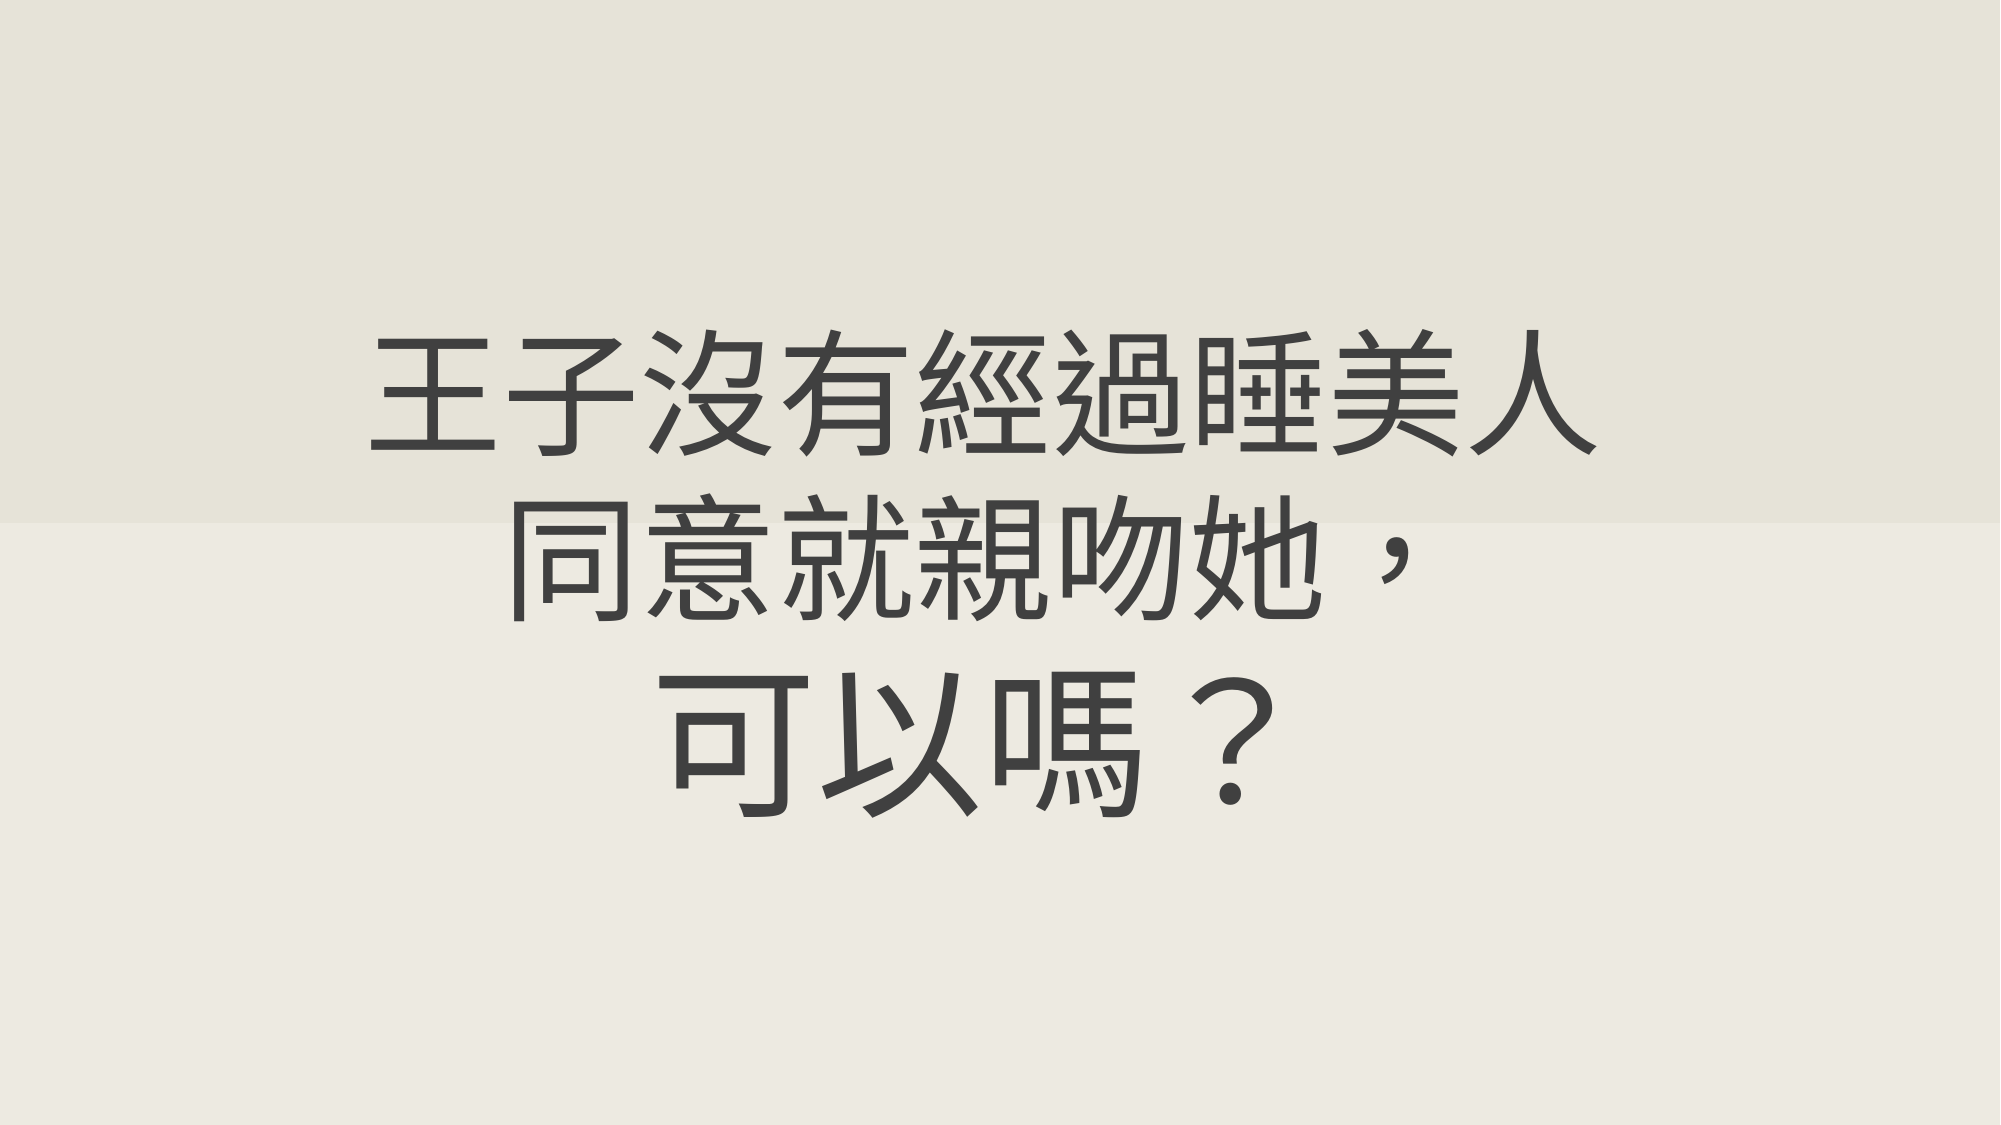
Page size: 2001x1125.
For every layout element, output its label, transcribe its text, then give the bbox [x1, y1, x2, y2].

text_box 王子沒有經過睡美人 同意就親吻她， 可以嗎？ [164, 297, 1803, 848]
